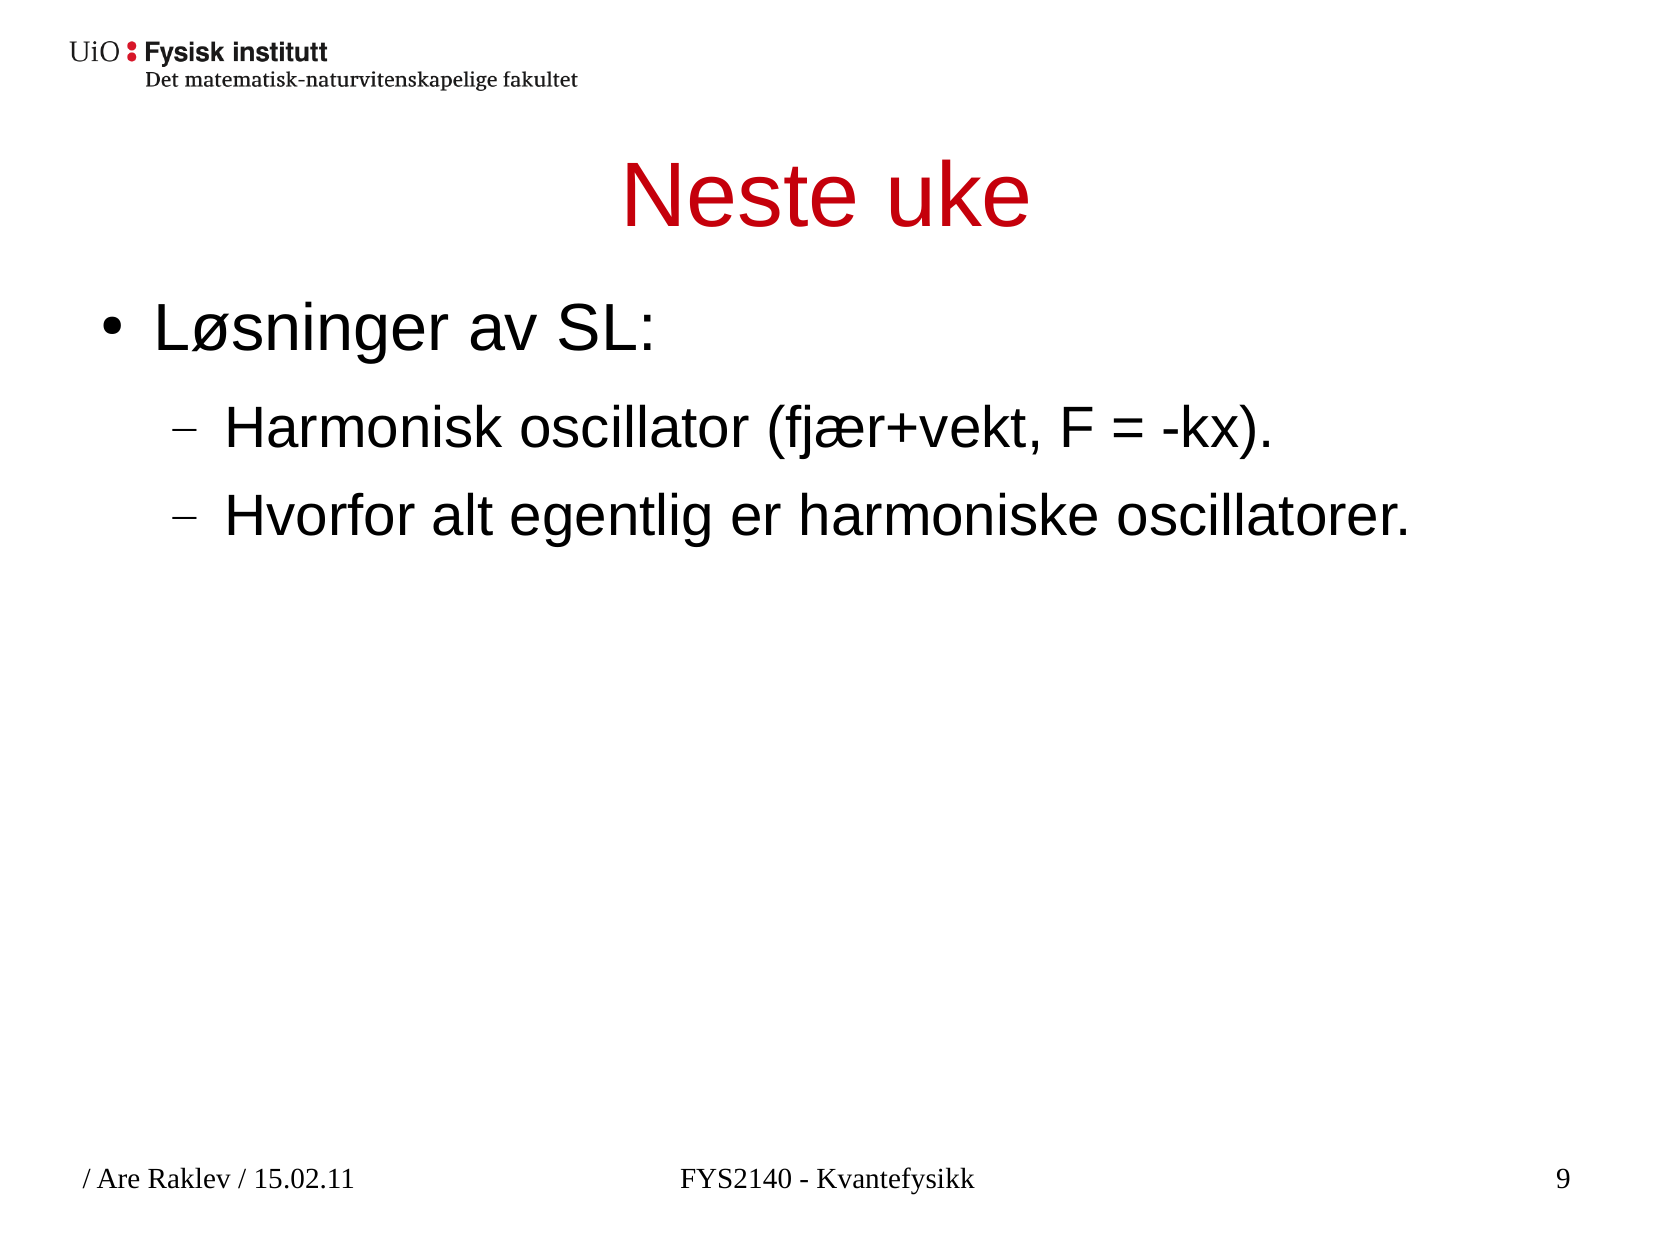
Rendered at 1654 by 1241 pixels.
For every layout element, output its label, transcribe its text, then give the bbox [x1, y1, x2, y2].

list Løsninger av SL: Harmonisk oscillator (fjær+vekt, F = -kx). Hvorfor alt egentlig er harmoniske oscillatorer. [82, 290, 1576, 1094]
title Neste uke [82, 90, 1571, 290]
picture [68, 37, 581, 93]
